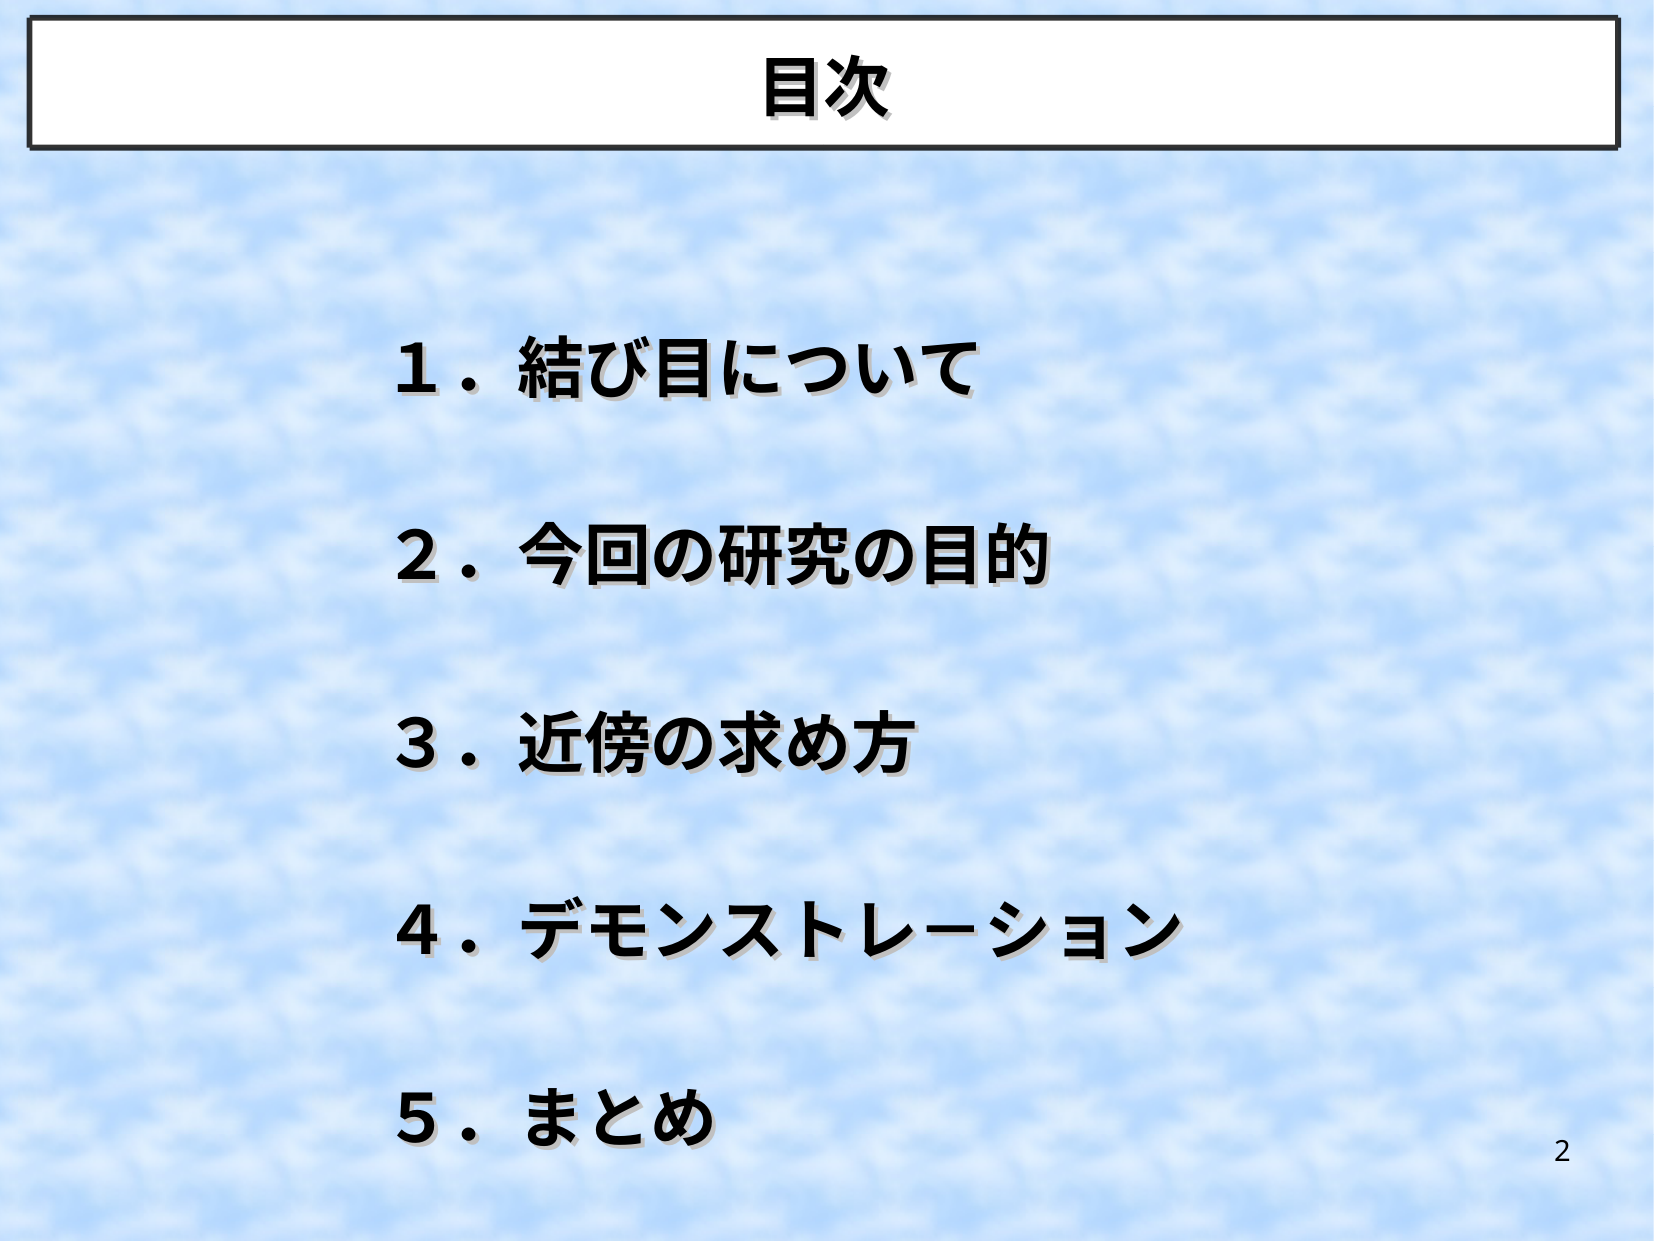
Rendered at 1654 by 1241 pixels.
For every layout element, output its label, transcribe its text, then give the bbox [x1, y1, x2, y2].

picture [0, 0, 1654, 1241]
text_box １．結び目について ２．今回の研究の目的 ３．近傍の求め方 ４．デモンストレ－ション ５．まとめ [369, 307, 1285, 984]
text_box 目次 [29, 17, 1619, 148]
